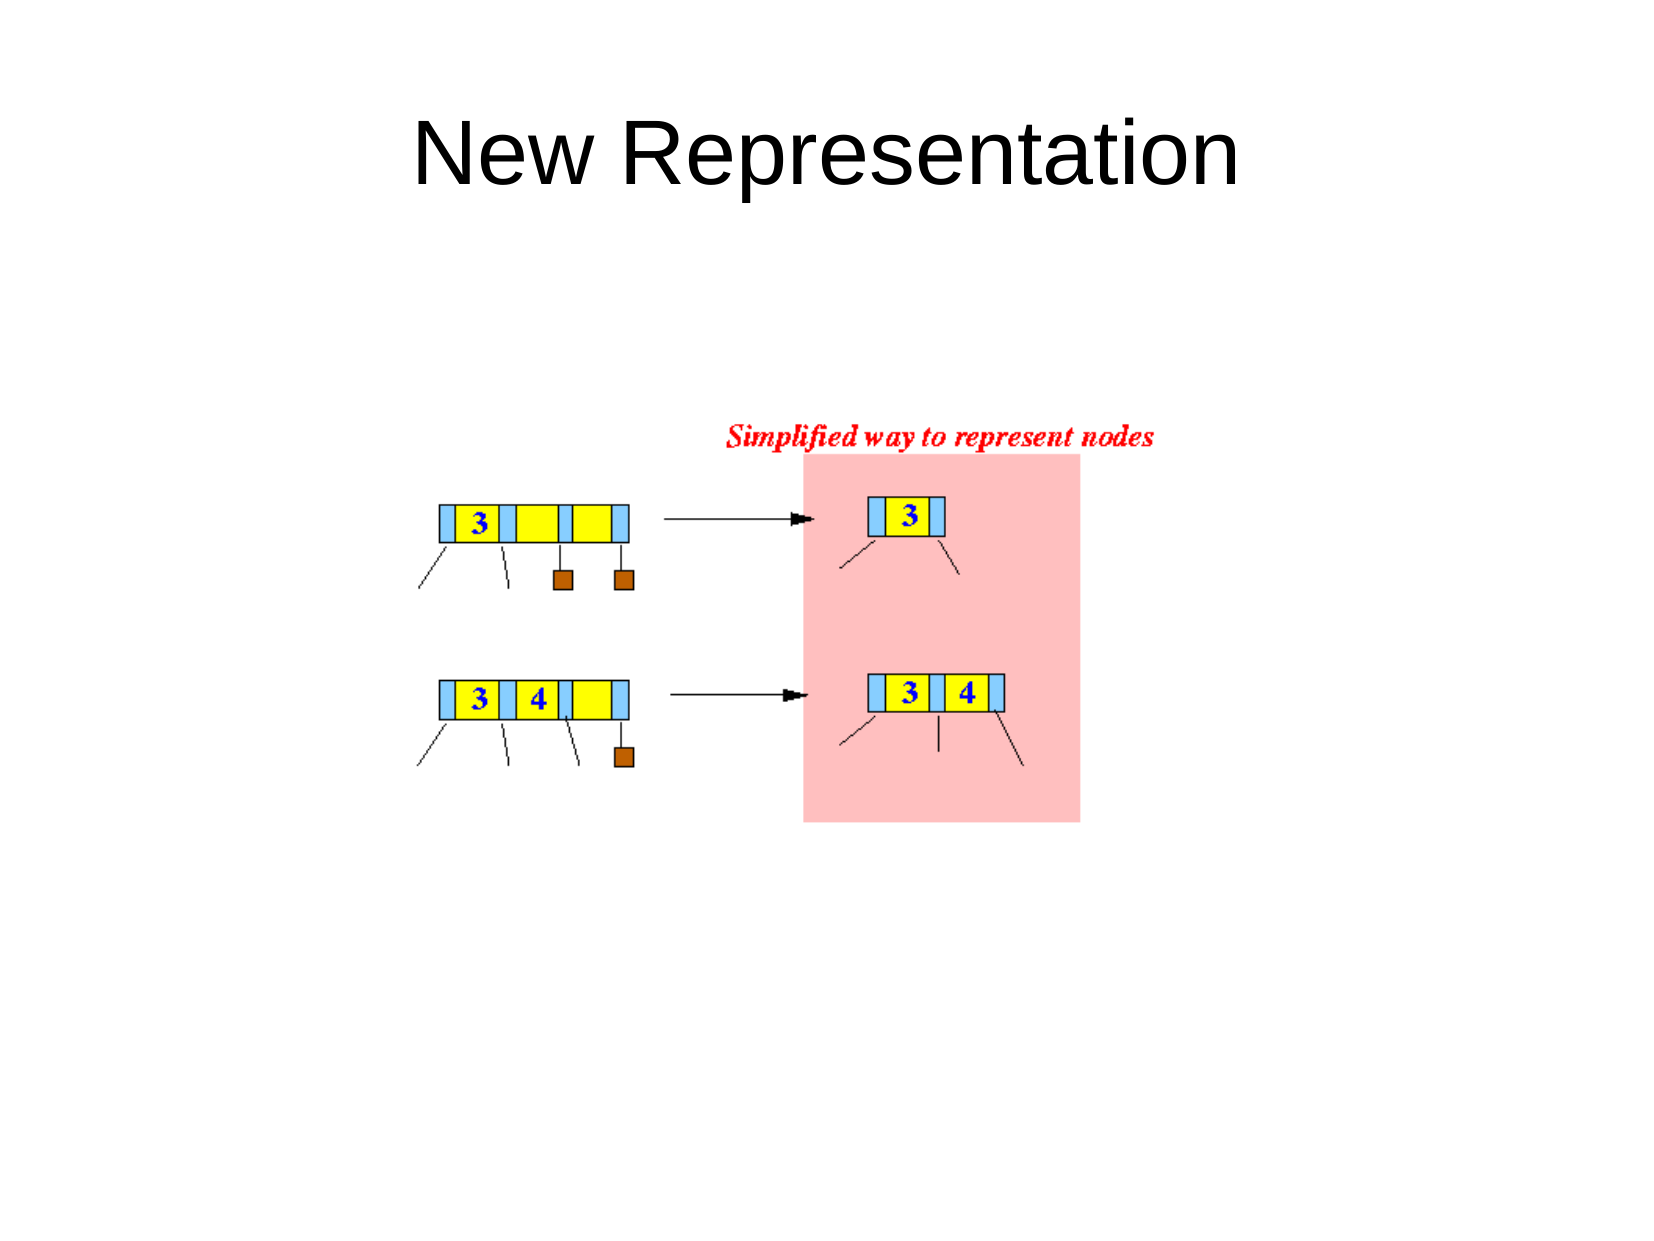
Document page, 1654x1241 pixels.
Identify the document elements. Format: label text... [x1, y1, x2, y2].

title New Representation [82, 49, 1571, 257]
picture [353, 412, 1201, 843]
